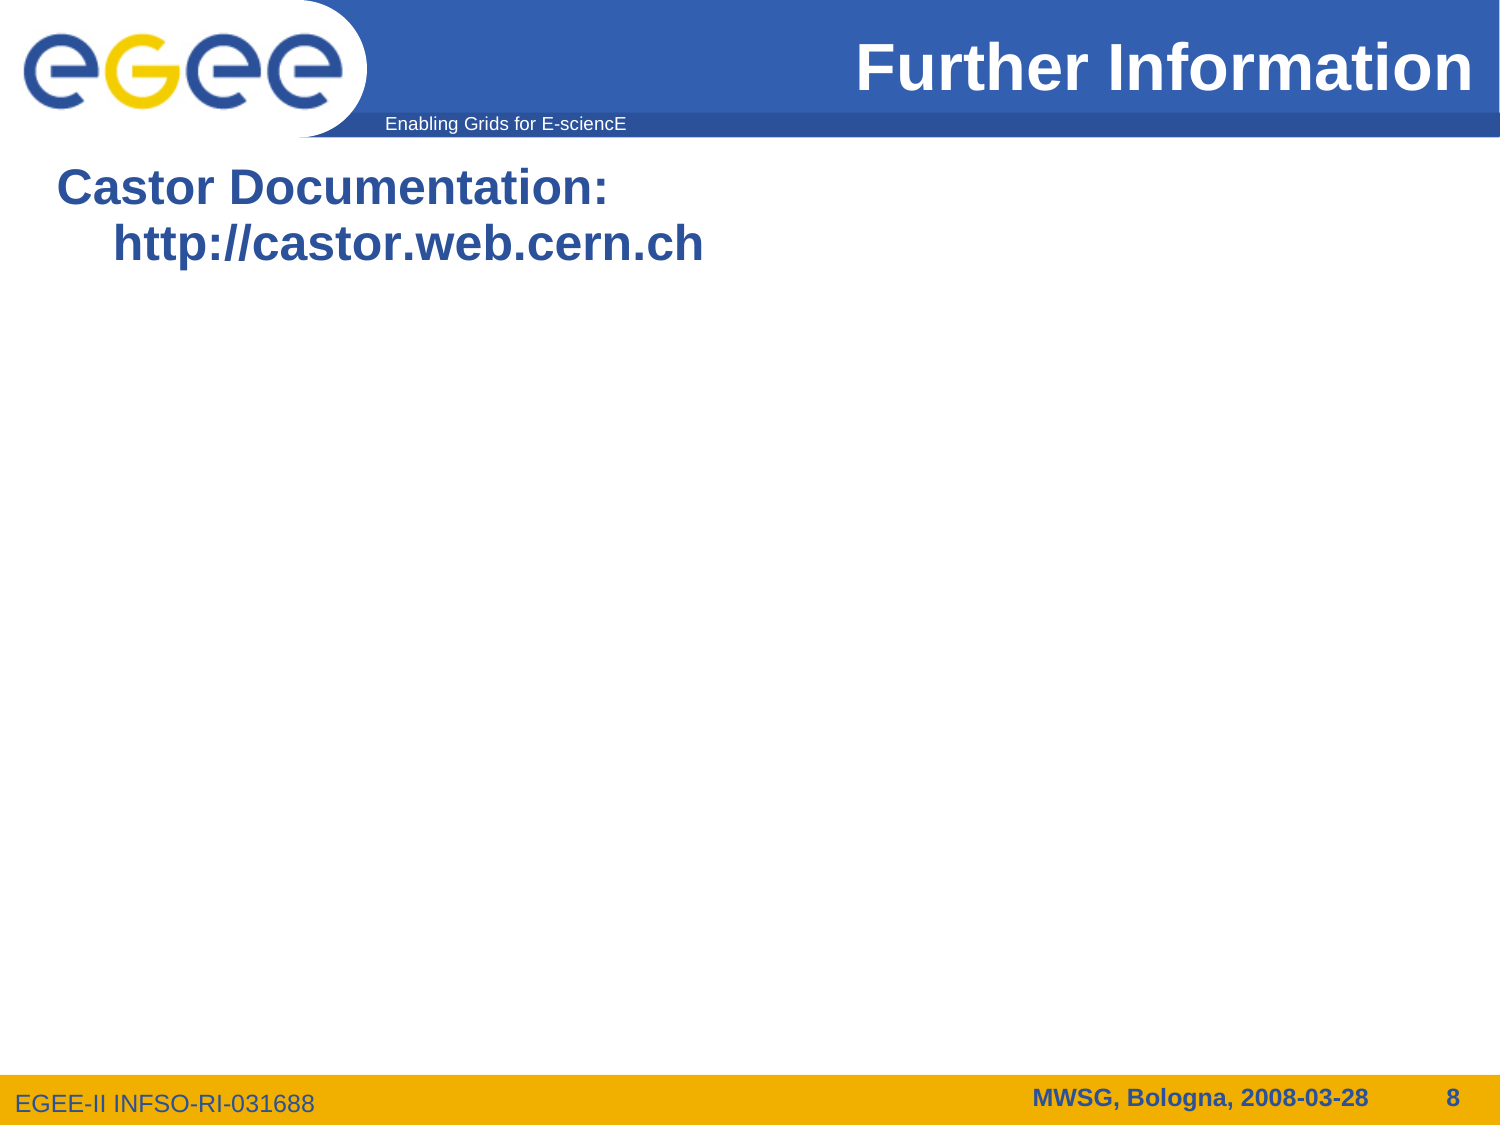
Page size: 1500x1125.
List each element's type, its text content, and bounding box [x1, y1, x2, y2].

title Further Information [369, 18, 1475, 117]
picture [18, 30, 349, 112]
list Castor Documentation: http://castor.web.cern.ch [56, 159, 1466, 1036]
